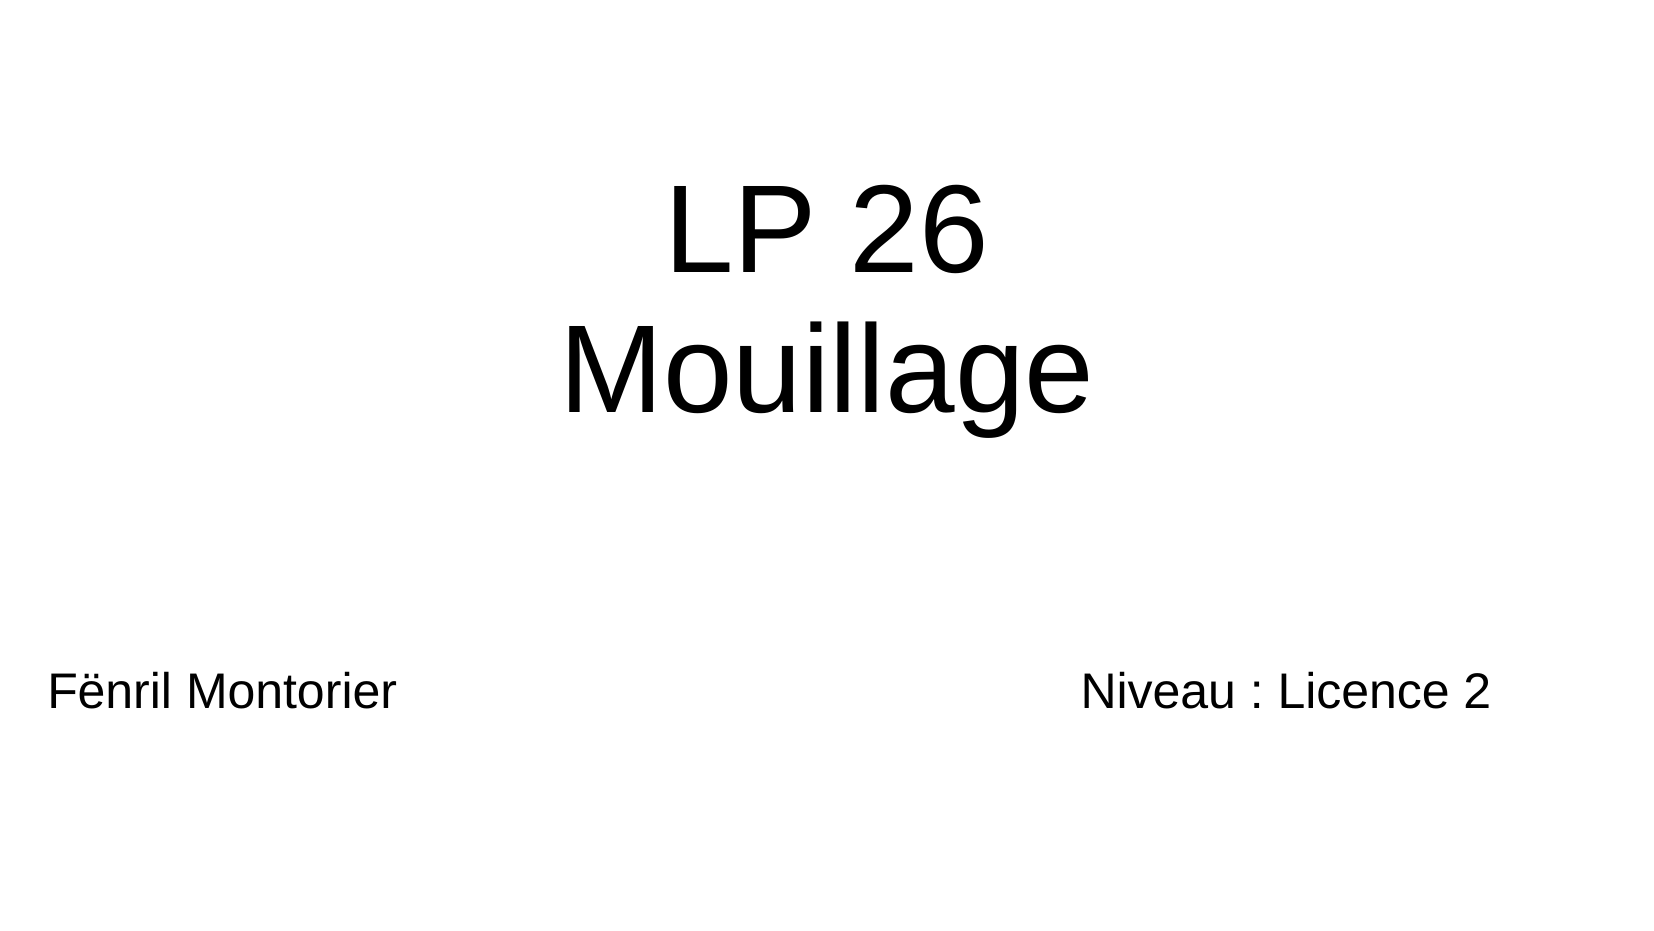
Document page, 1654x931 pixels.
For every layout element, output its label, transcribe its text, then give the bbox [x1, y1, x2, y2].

subtitle Fënril Montorier Niveau : Licence 2 [47, 625, 1571, 758]
title LP 26 Mouillage [82, 159, 1571, 440]
